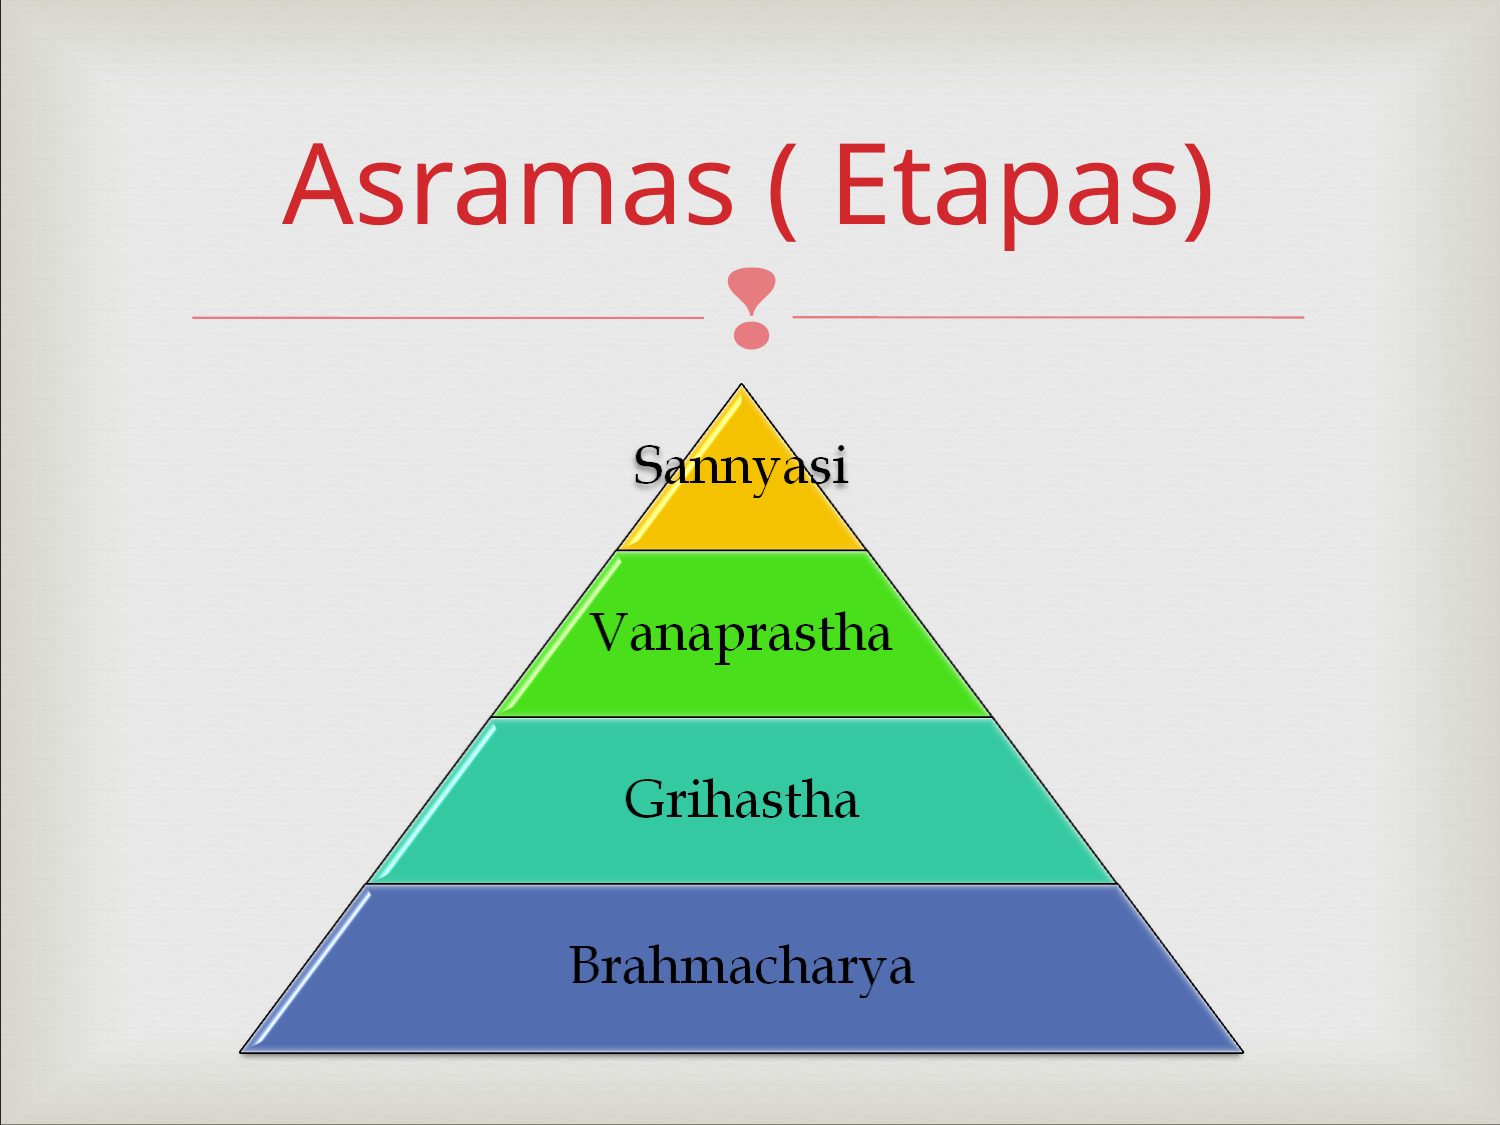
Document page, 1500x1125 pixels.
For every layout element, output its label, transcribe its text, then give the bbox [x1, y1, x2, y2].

title Asramas ( Etapas) [113, 93, 1386, 267]
list [114, 368, 1386, 1005]
picture [0, 0, 1500, 1125]
